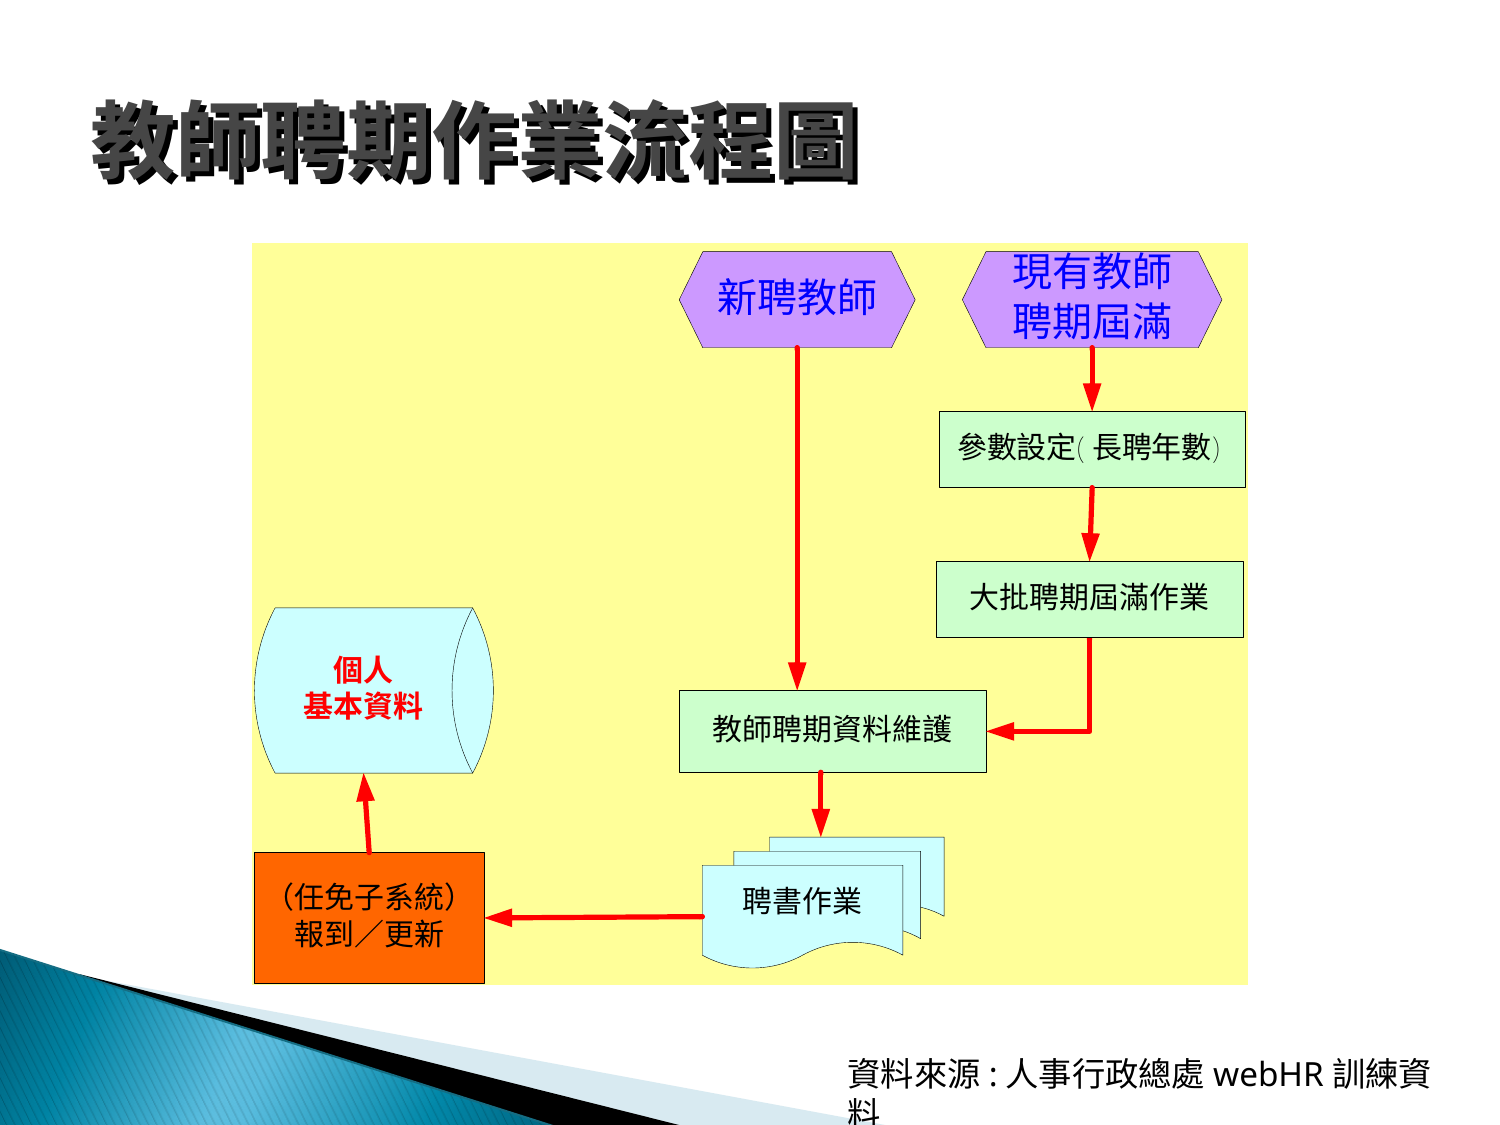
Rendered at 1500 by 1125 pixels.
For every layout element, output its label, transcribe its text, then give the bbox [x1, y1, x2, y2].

text_box 資料來源:人事行政總處webHR訓練資料 [832, 1045, 1455, 1102]
title 教師聘期作業流程圖 [75, 45, 1426, 233]
chart [252, 242, 1248, 986]
